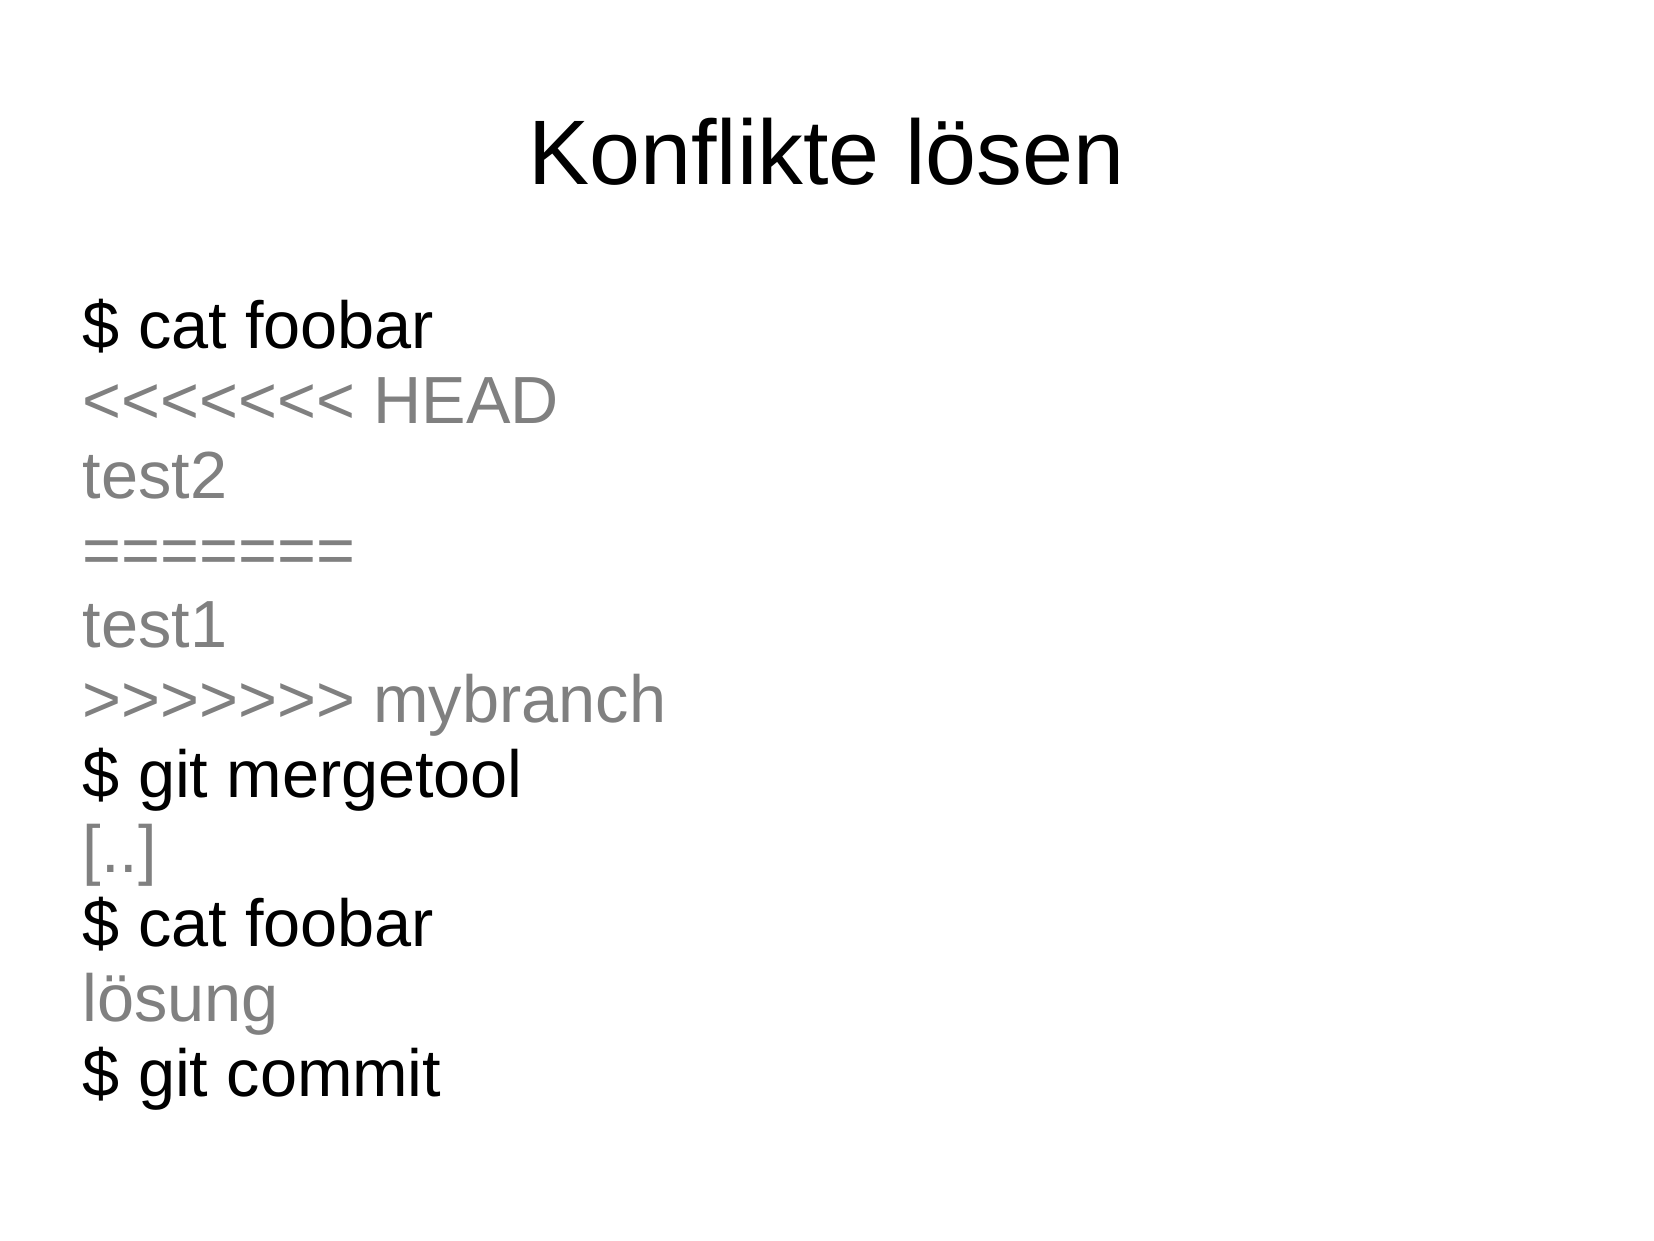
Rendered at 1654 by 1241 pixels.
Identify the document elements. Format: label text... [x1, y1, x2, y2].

subtitle $ cat foobar <<<<<<< HEAD test2 ======= test1 >>>>>>> mybranch $ git mergetool [..] $ cat foobar lösung $ git commit [82, 288, 1571, 1111]
title Konflikte lösen [82, 49, 1571, 257]
